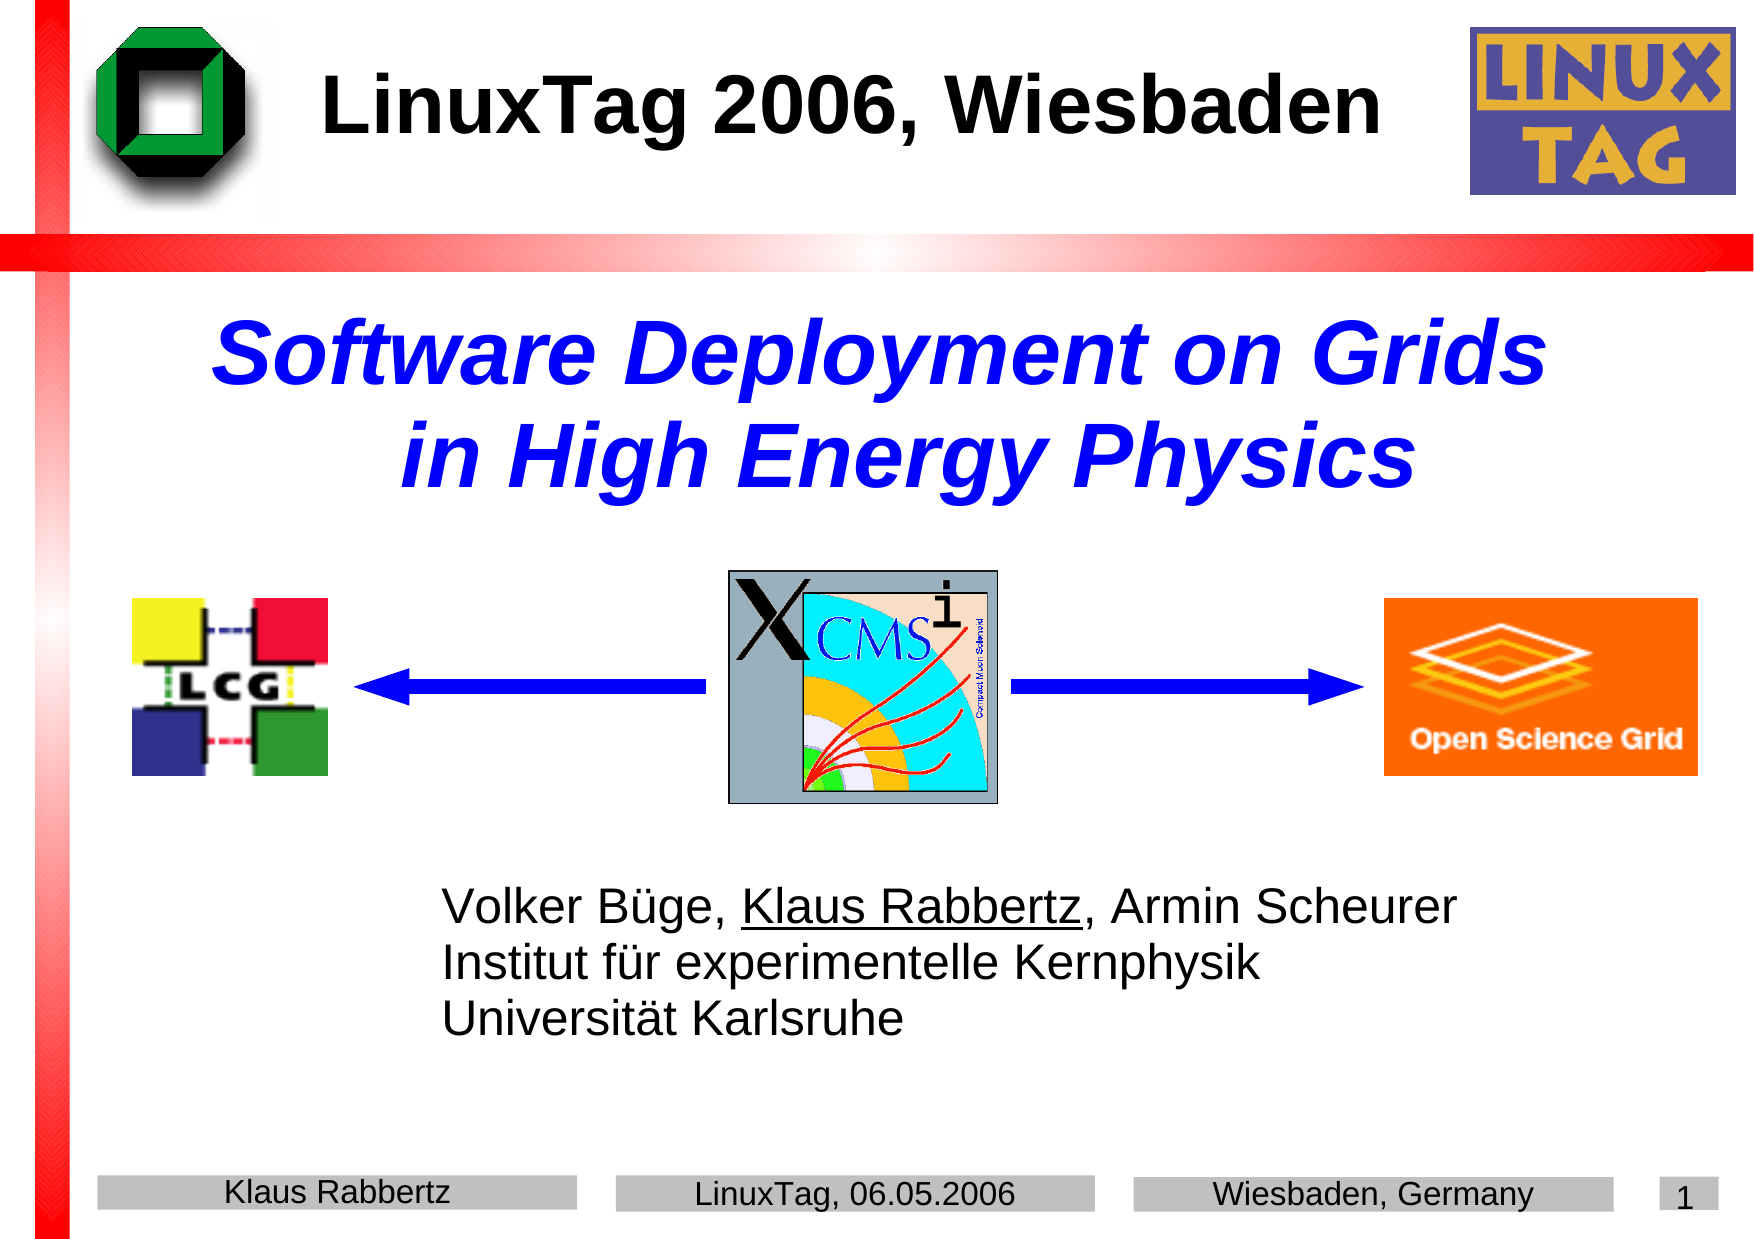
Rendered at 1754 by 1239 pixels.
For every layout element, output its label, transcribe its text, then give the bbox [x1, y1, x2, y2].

picture [728, 570, 998, 804]
picture [1470, 27, 1736, 195]
title Software Deployment on Grids in High Energy Physics [164, 301, 1598, 508]
text_box [200, 403, 699, 483]
picture [71, 19, 274, 223]
text_box LinuxTag 2006, Wiesbaden [308, 46, 1398, 163]
picture [132, 598, 328, 776]
picture [1384, 598, 1698, 776]
text_box Volker Büge, Klaus Rabbertz, Armin Scheurer Institut für experimentelle Kernphysik Universität Karlsruhe [429, 866, 1473, 1058]
